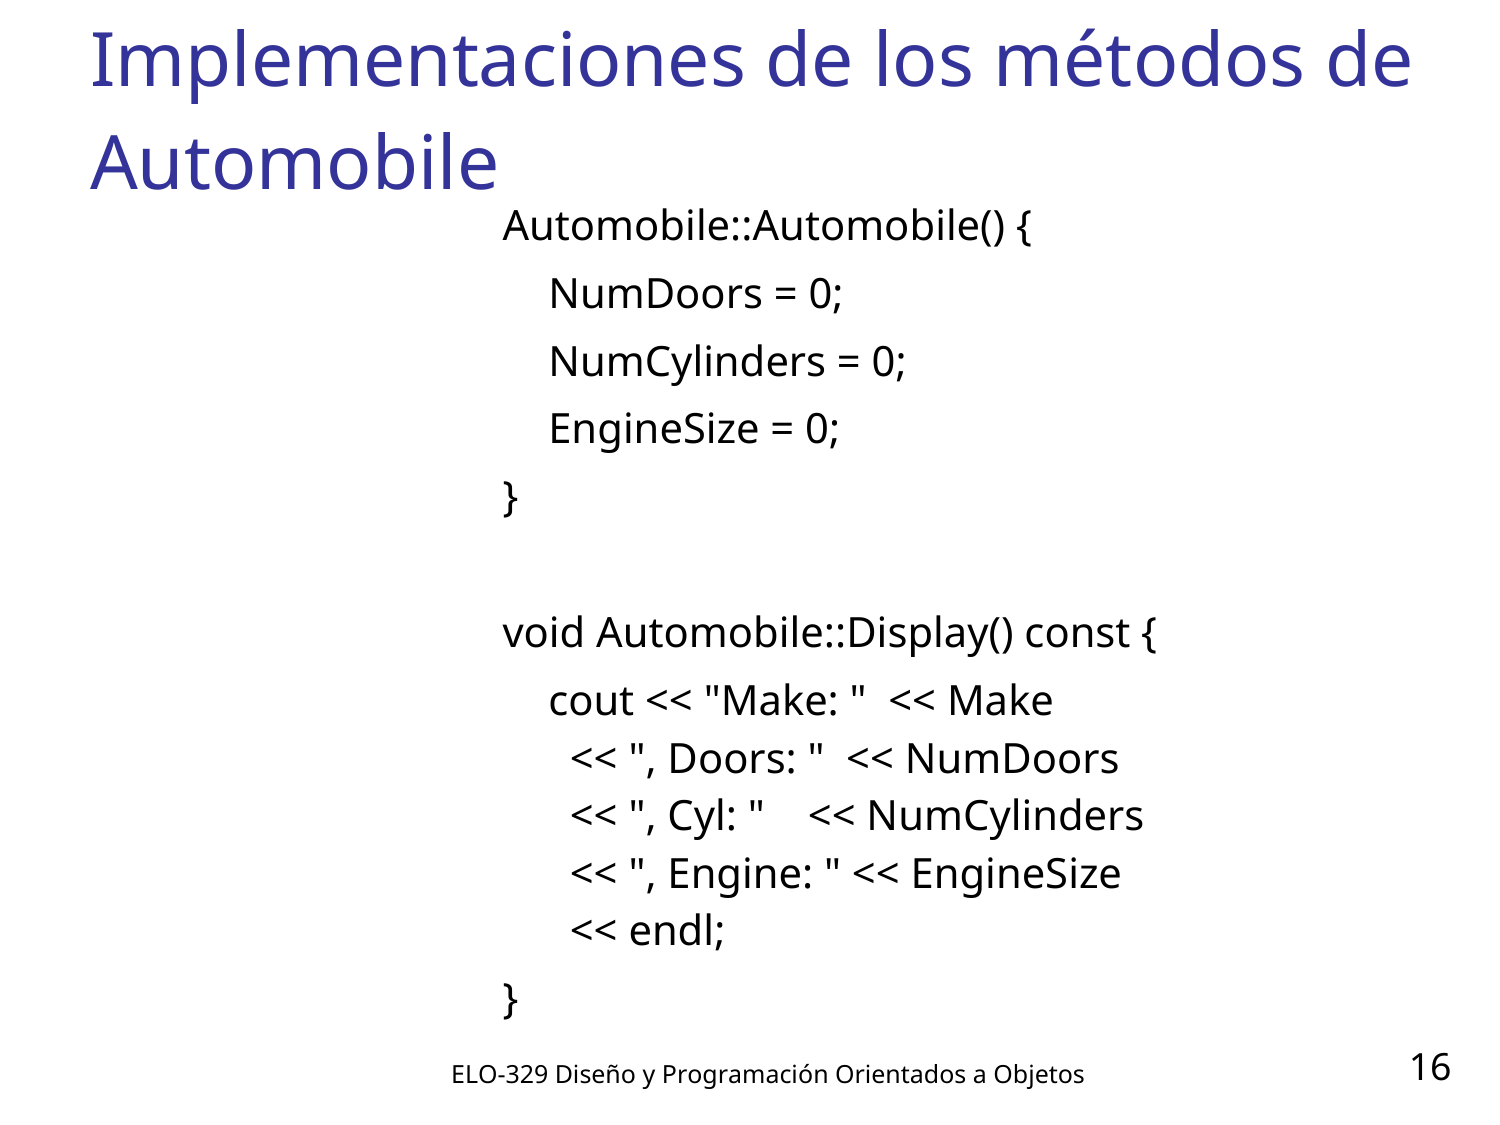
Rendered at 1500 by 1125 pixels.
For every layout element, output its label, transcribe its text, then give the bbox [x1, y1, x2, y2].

list Automobile::Automobile()‏ { NumDoors = 0; NumCylinders = 0; EngineSize = 0; } void Automobile::Display() const { cout << "Make: " << Make << ", Doors: " << NumDoors << ", Cyl: " << NumCylinders << ", Engine: " << EngineSize << endl; } [412, 187, 1462, 1008]
title Implementaciones de los métodos de Automobile [75, 0, 1465, 220]
